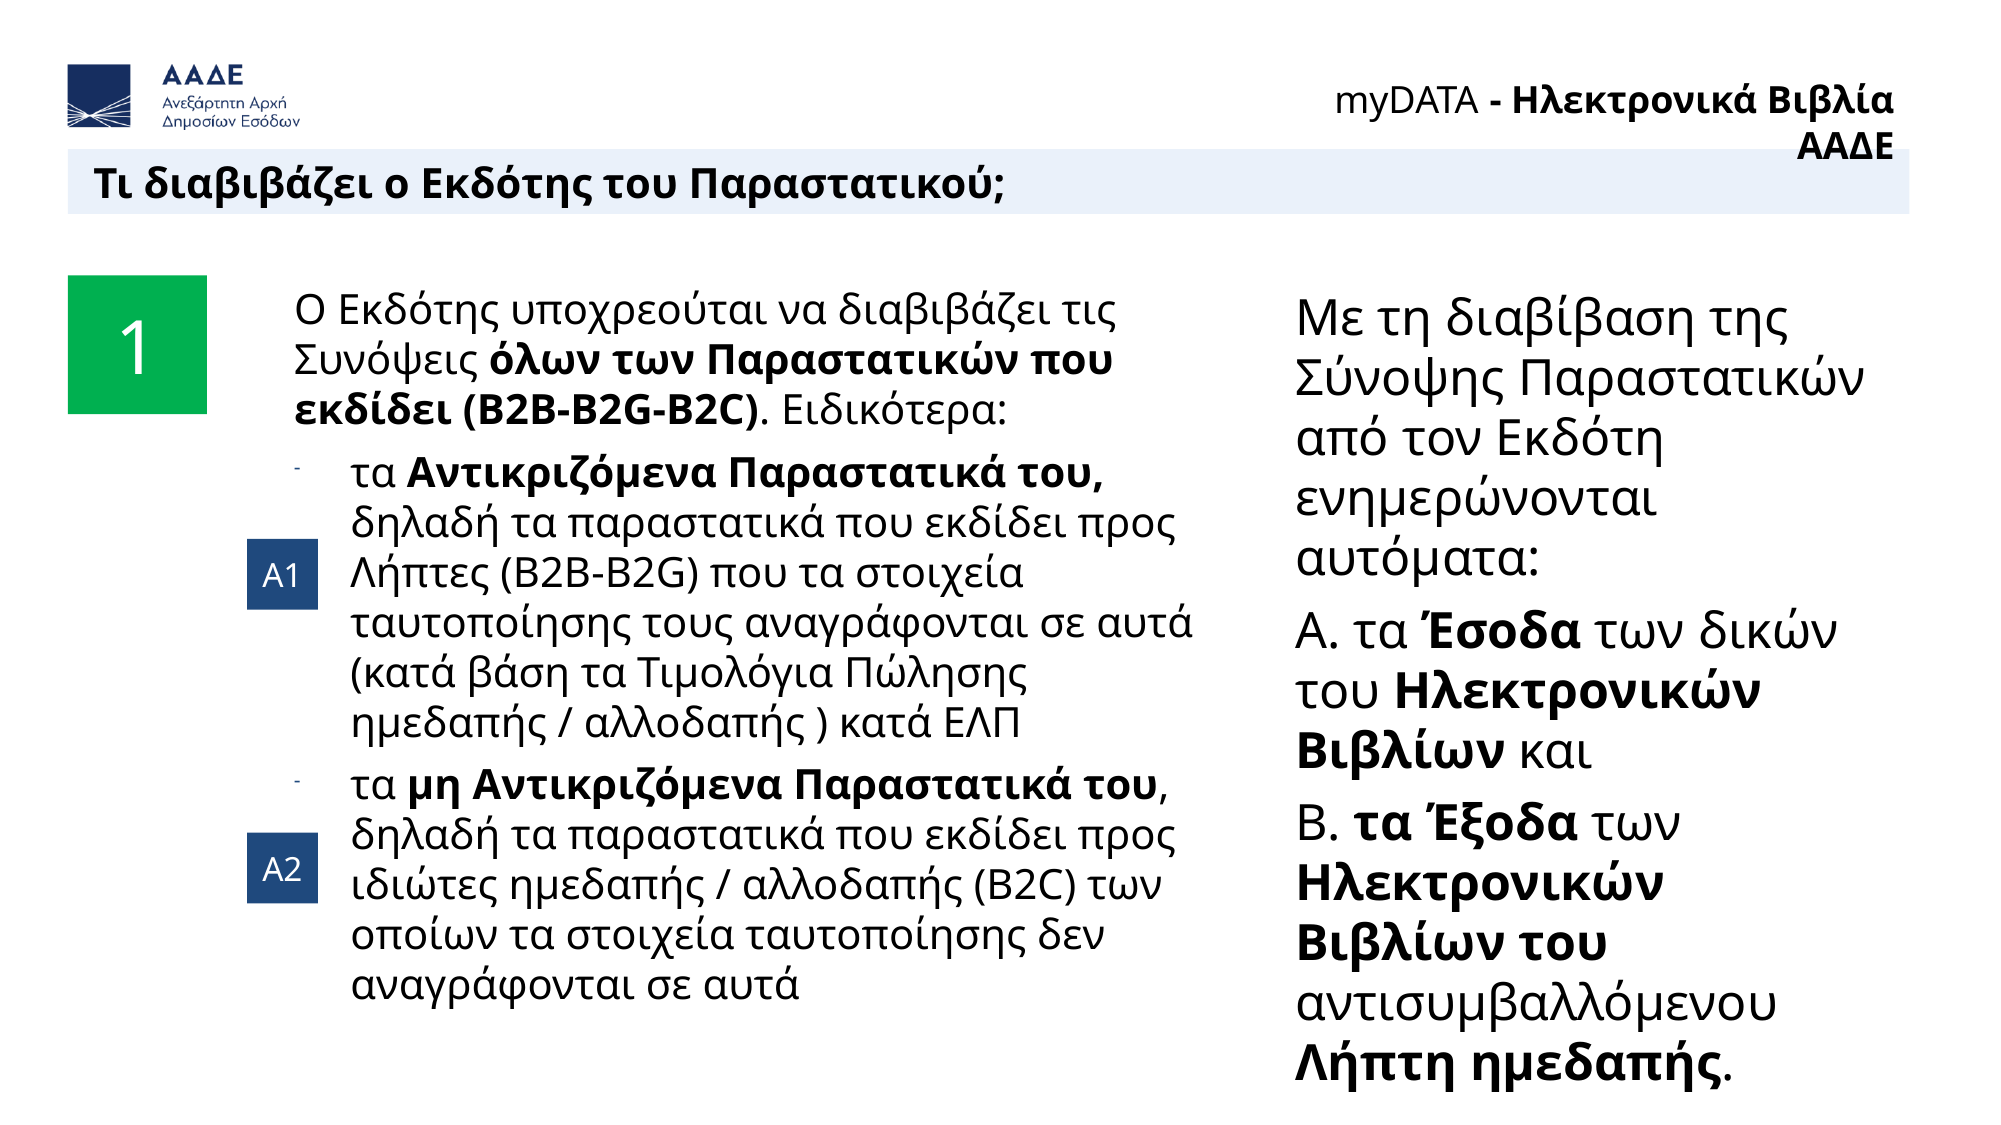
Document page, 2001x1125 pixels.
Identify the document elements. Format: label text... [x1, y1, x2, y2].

text_box A2 [247, 832, 318, 904]
text_box Με τη διαβίβαση της Σύνοψης Παραστατικών από τον Εκδότη ενημερώνονται αυτόματα: Α. τα Έσοδα των δικών του Ηλεκτρονικών Βιβλίων και Β. τα Έξοδα των Ηλεκτρονικών Βιβλίων του αντισυμβαλλόμενου Λήπτη ημεδαπής. [1280, 278, 1901, 1099]
text_box 1 [67, 275, 207, 415]
text_box myDATA - Ηλεκτρονικά Βιβλία ΑΑΔΕ [1271, 64, 1910, 175]
text_box Ο Εκδότης υποχρεούται να διαβιβάζει τις Συνόψεις όλων των Παραστατικών που εκδίδει (B2B-B2G-B2C). Ειδικότερα: τα Αντικριζόμενα Παραστατικά του, δηλαδή τα παραστατικά που εκδίδει προς Λήπτες (B2B-B2G) που τα στοιχεία ταυτοποίησης τους αναγράφονται σε αυτά (κατά βάση τα Τιμολόγια Πώλησης ημεδαπής / αλλοδαπής ) κατά ΕΛΠ τα μη Αντικριζόμενα Παραστατικά του, δηλαδή τα παραστατικά που εκδίδει προς ιδιώτες ημεδαπής / αλλοδαπής (B2C) των οποίων τα στοιχεία ταυτοποίησης δεν αναγράφονται σε αυτά [279, 275, 1248, 1016]
picture [67, 64, 304, 130]
text_box Τι διαβιβάζει ο Εκδότης του Παραστατικού; [67, 149, 1910, 214]
text_box A1 [247, 538, 318, 610]
